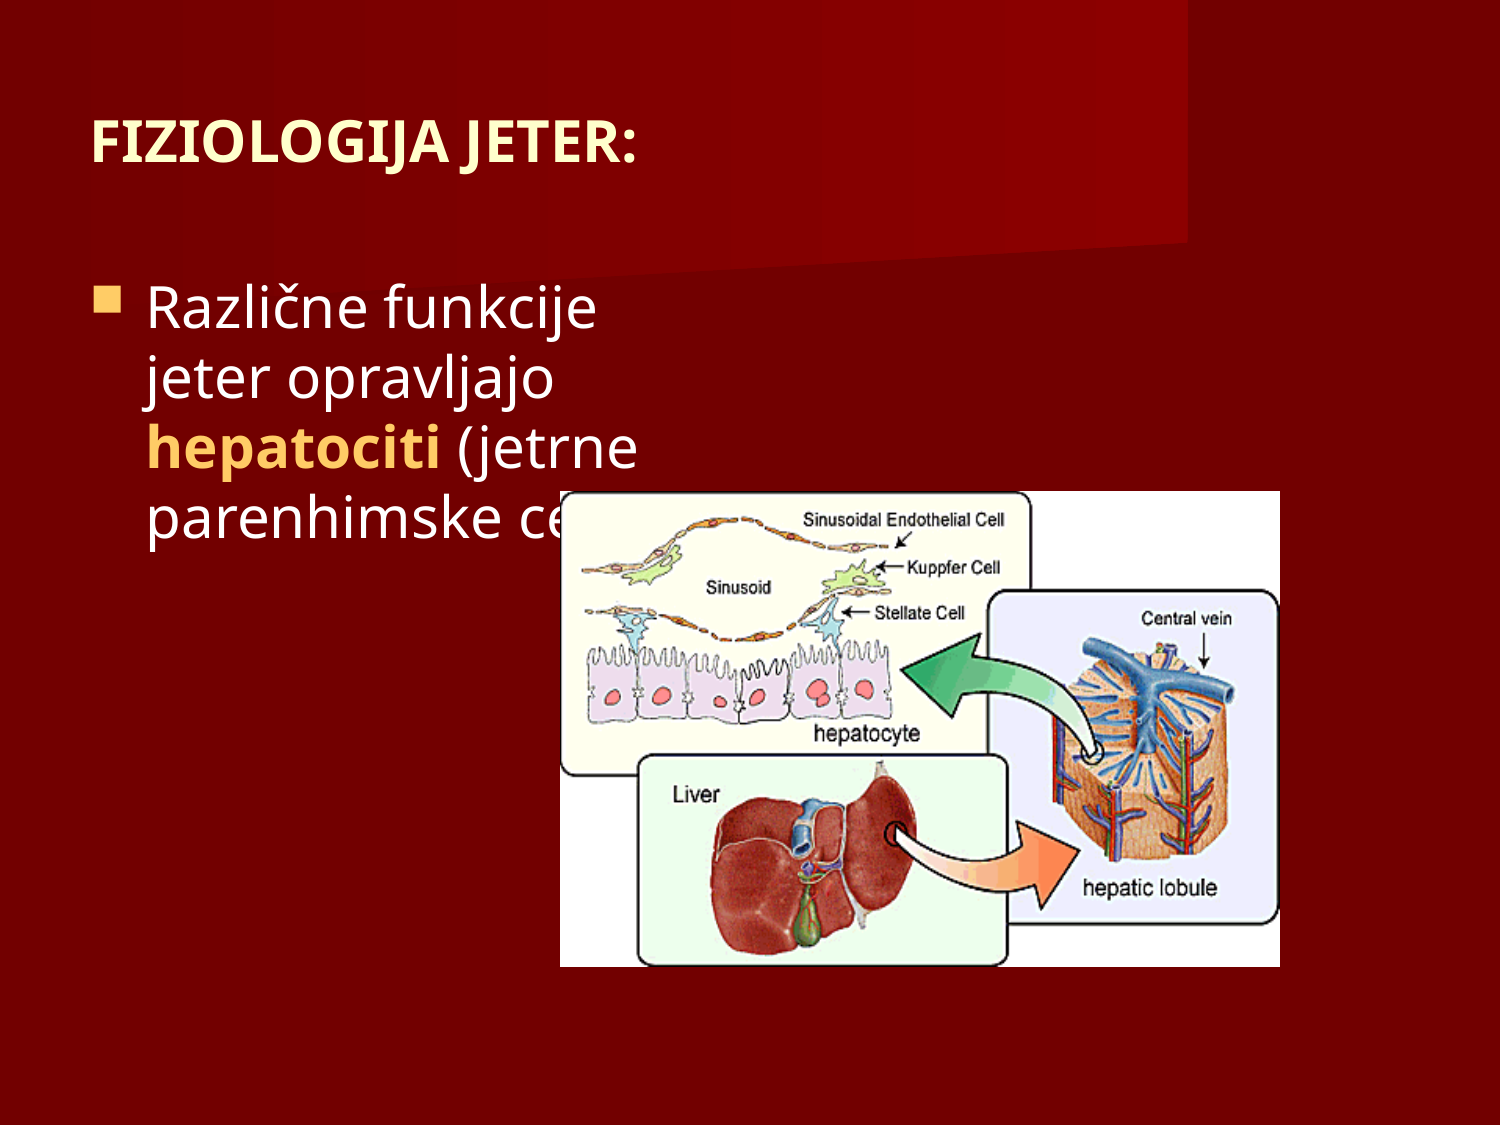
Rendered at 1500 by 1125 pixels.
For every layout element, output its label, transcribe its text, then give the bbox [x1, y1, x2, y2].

text_box FIZIOLOGIJA JETER: [74, 45, 1425, 233]
text_box Različne funkcije jeter opravljajo hepatociti (jetrne parenhimske celice). [74, 262, 738, 1000]
picture [560, 491, 1280, 967]
